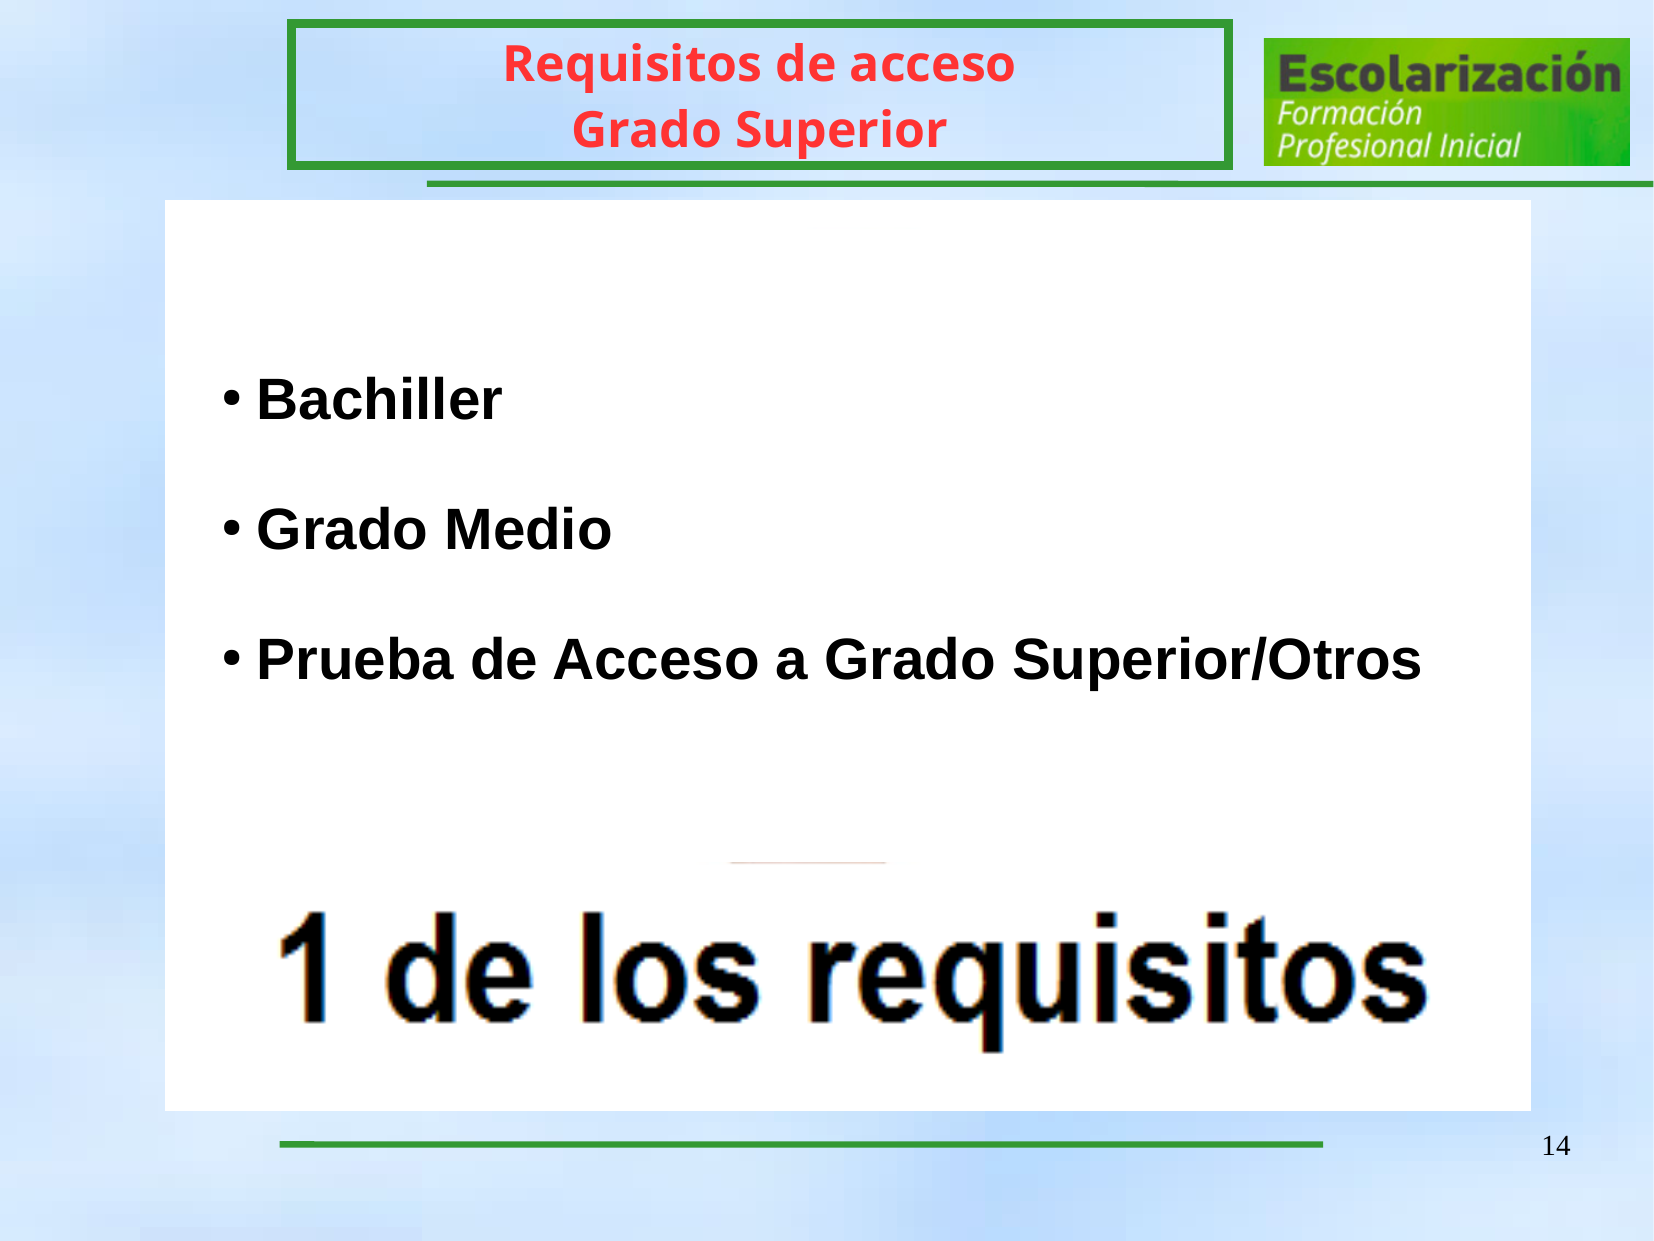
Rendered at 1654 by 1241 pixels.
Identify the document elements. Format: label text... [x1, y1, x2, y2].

picture [0, 0, 1654, 1241]
text_box Bachiller Grado Medio Prueba de Acceso a Grado Superior/Otros [206, 228, 1471, 863]
text_box Requisitos de acceso Grado Superior [291, 23, 1229, 166]
